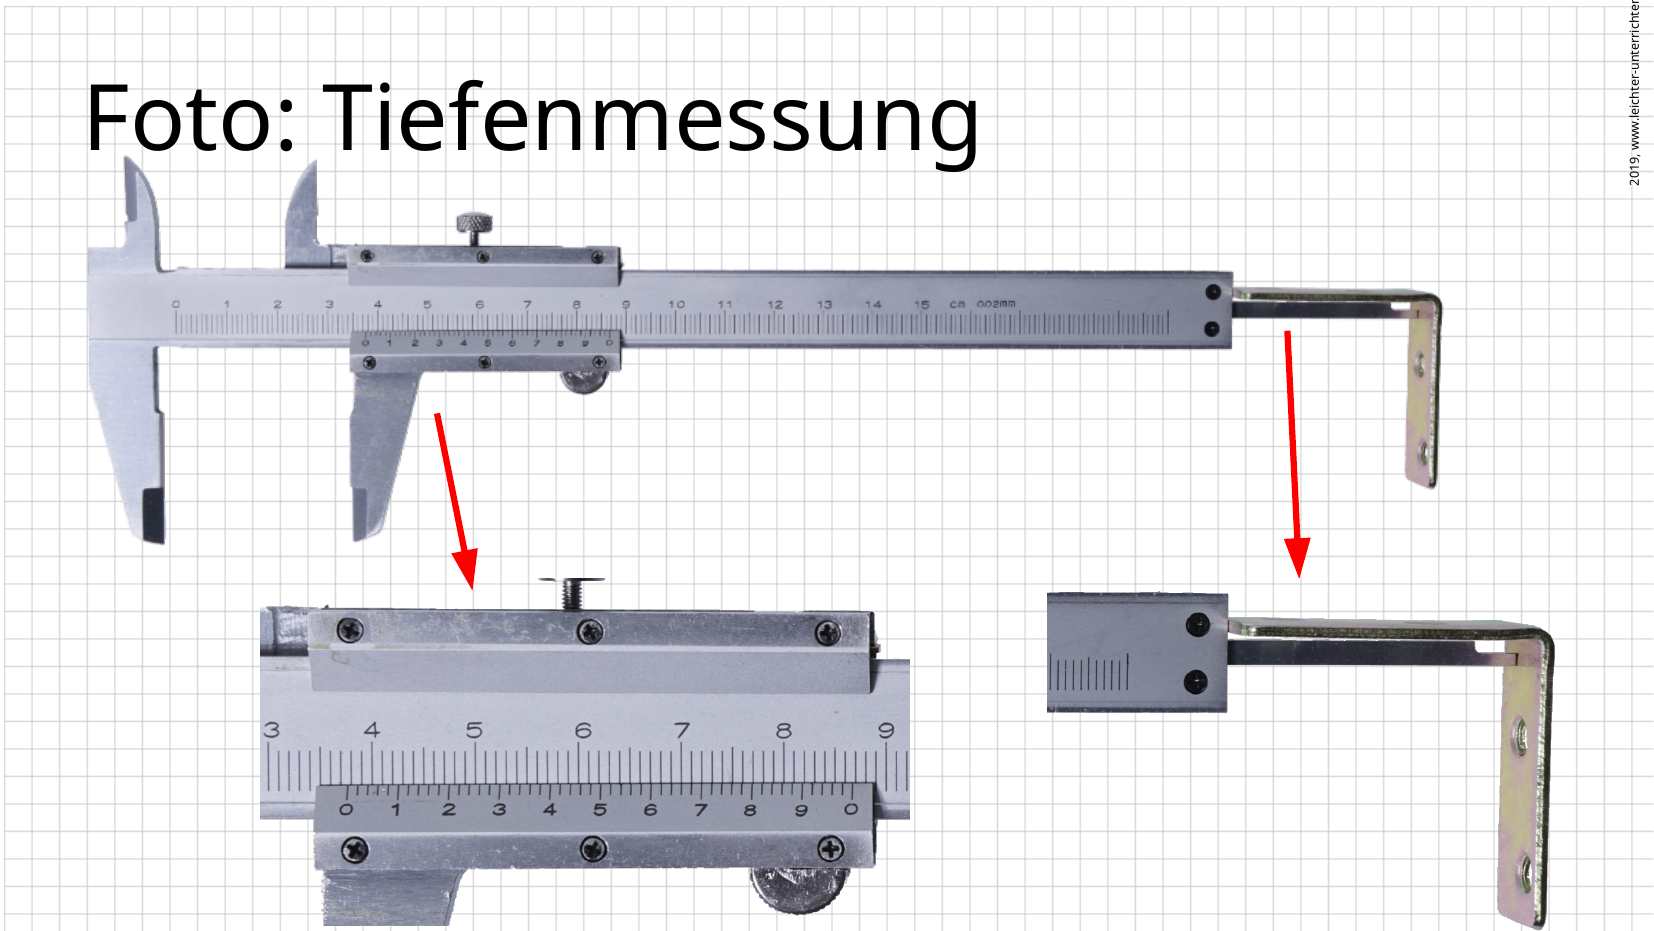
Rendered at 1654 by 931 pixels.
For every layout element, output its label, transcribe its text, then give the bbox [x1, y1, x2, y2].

picture [260, 578, 910, 926]
picture [81, 140, 1571, 931]
title Foto: Tiefenmessung [82, 37, 1571, 193]
